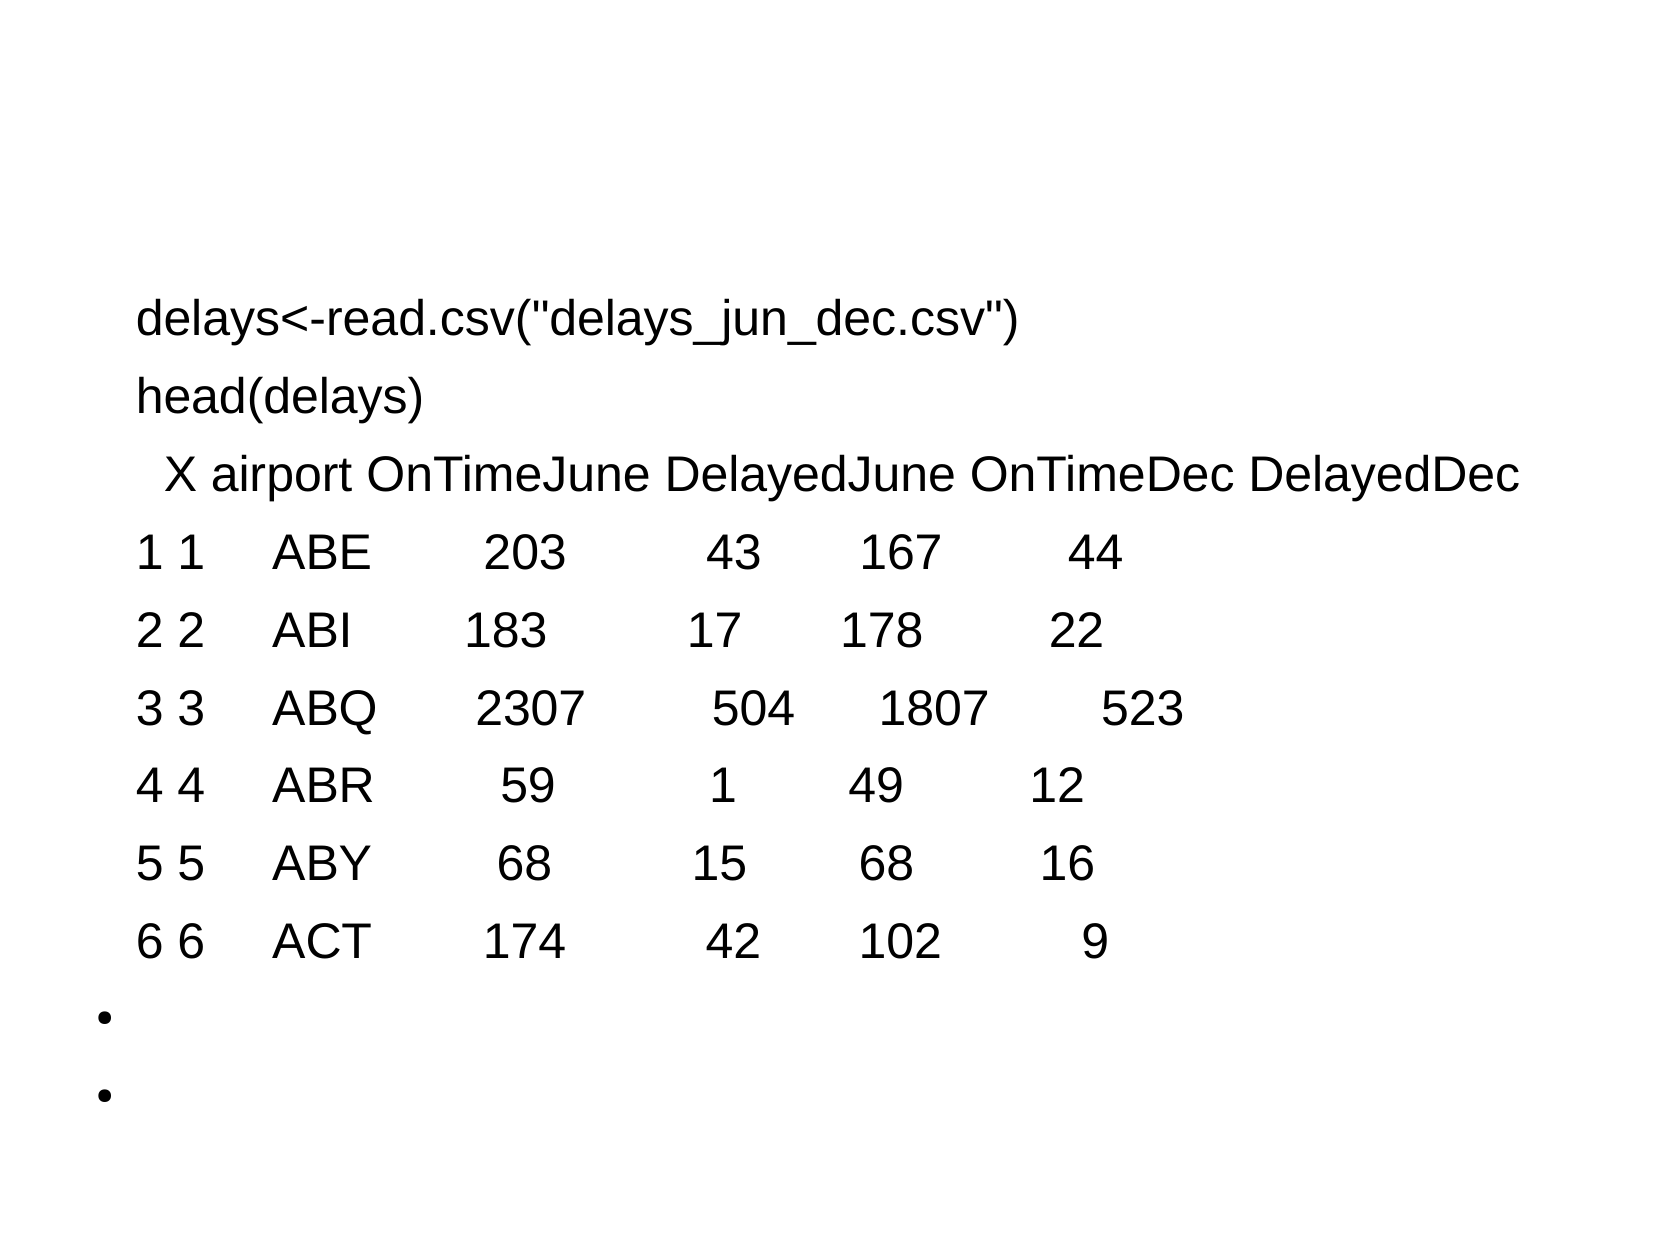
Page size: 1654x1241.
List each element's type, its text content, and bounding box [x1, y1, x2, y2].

list delays<-read.csv("delays_jun_dec.csv") head(delays) X airport OnTimeJune DelayedJune OnTimeDec DelayedDec 1 1 ABE 203 43 167 44 2 2 ABI 183 17 178 22 3 3 ABQ 2307 504 1807 523 4 4 ABR 59 1 49 12 5 5 ABY 68 15 68 16 6 6 ACT 174 42 102 9 [82, 290, 1538, 1010]
